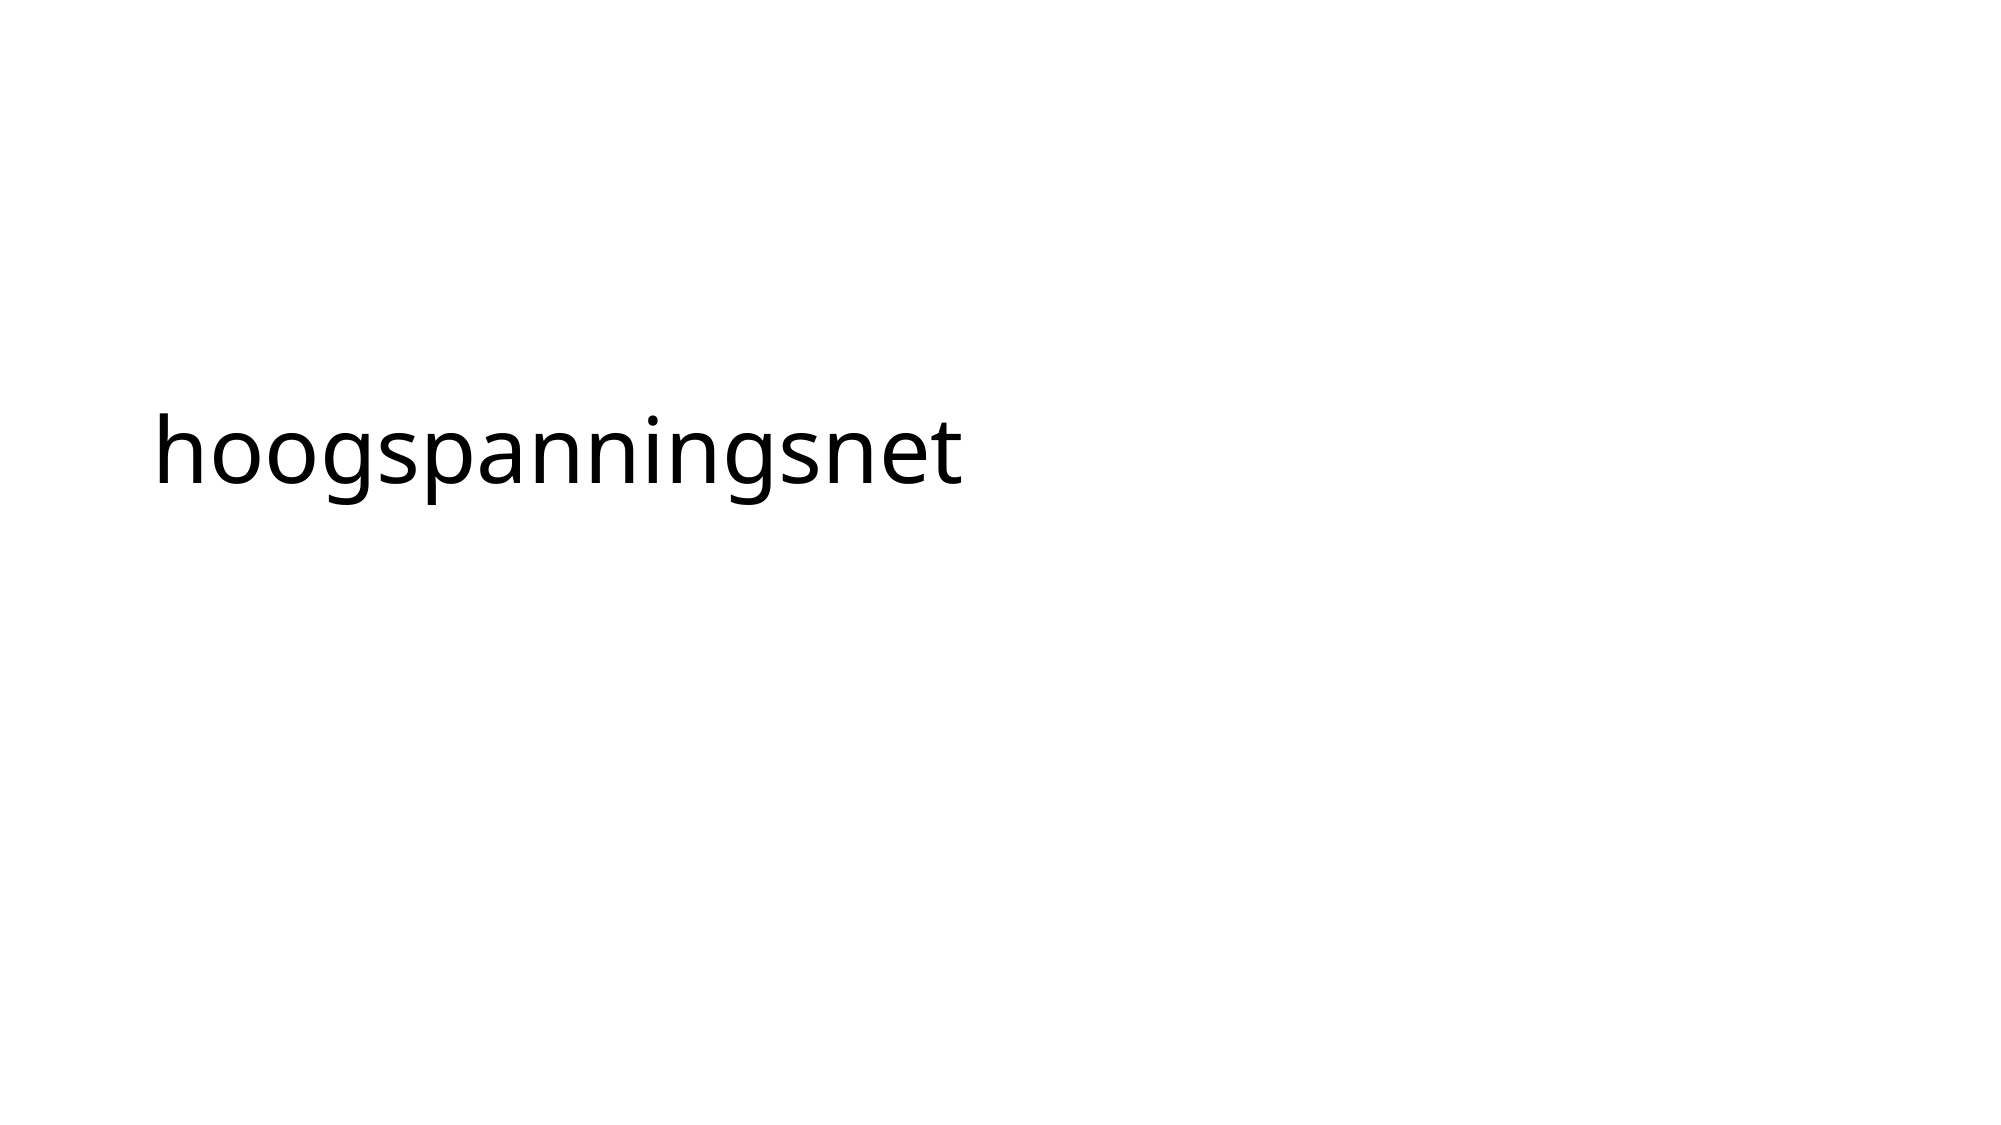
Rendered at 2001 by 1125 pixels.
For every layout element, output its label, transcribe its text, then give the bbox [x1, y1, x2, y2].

title hoogspanningsnet [137, 345, 1863, 563]
